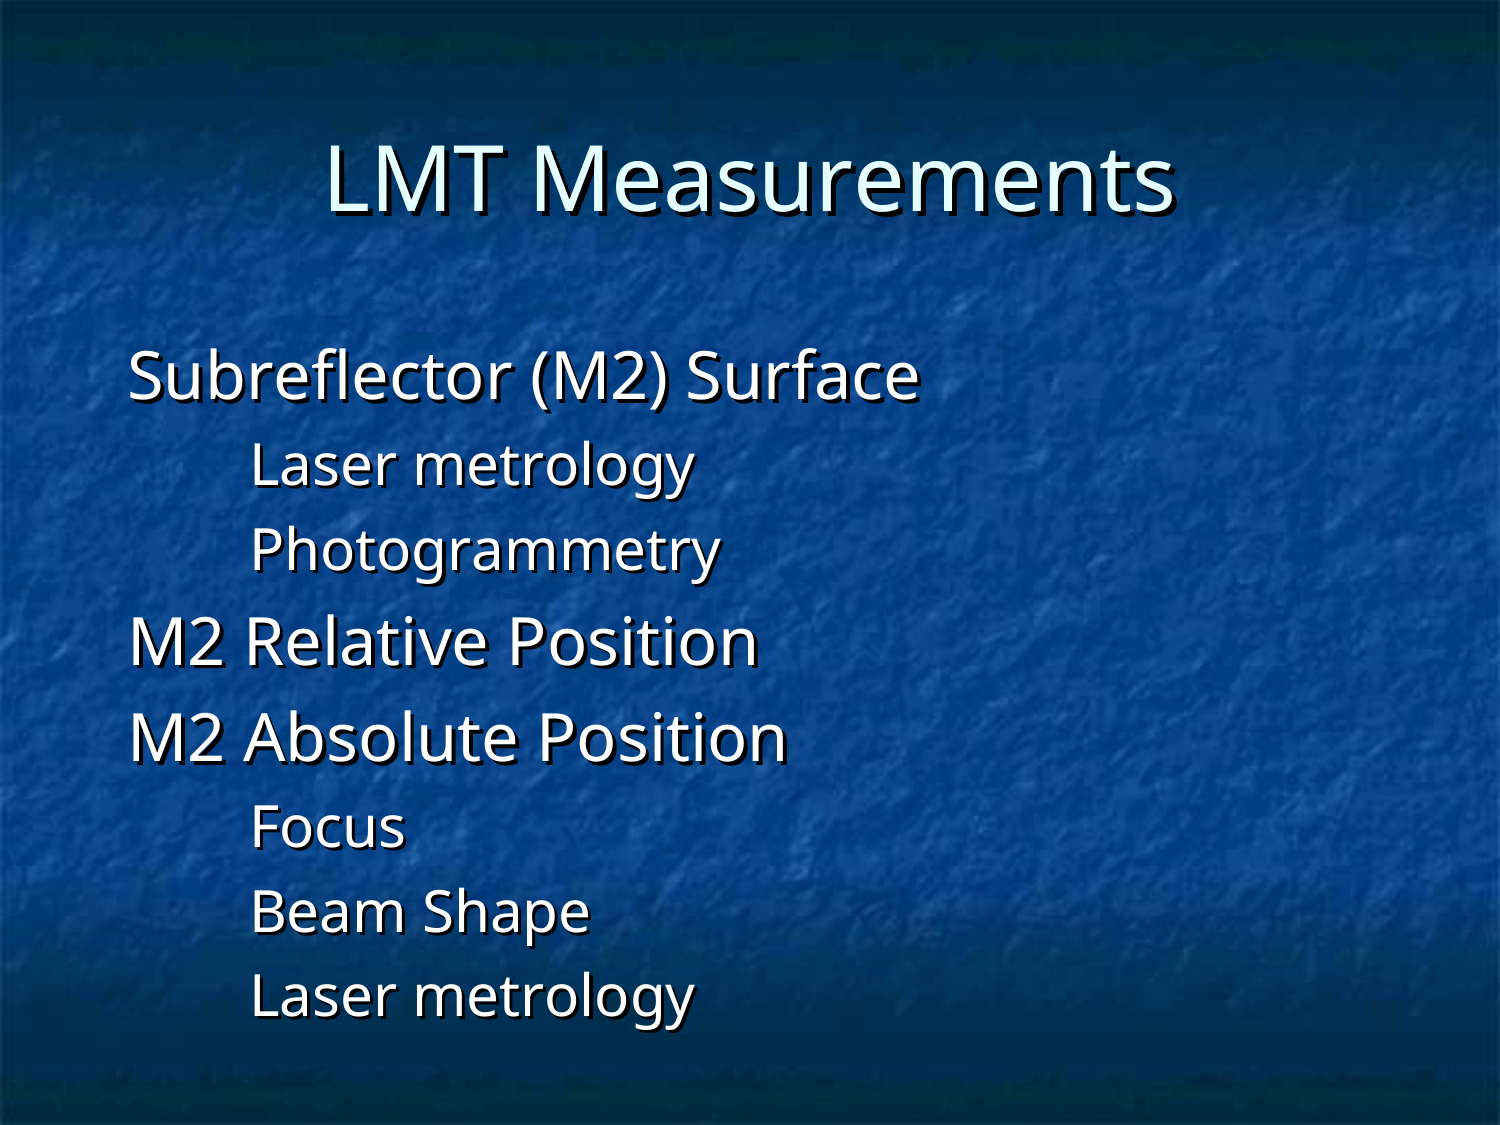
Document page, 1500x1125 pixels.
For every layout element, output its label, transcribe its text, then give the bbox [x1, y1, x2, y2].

picture [0, 0, 1500, 1125]
title LMT Measurements [75, 62, 1425, 288]
list Subreflector (M2) Surface Laser metrology Photogrammetry M2 Relative Position M2 Absolute Position Focus Beam Shape Laser metrology [75, 324, 1425, 1037]
